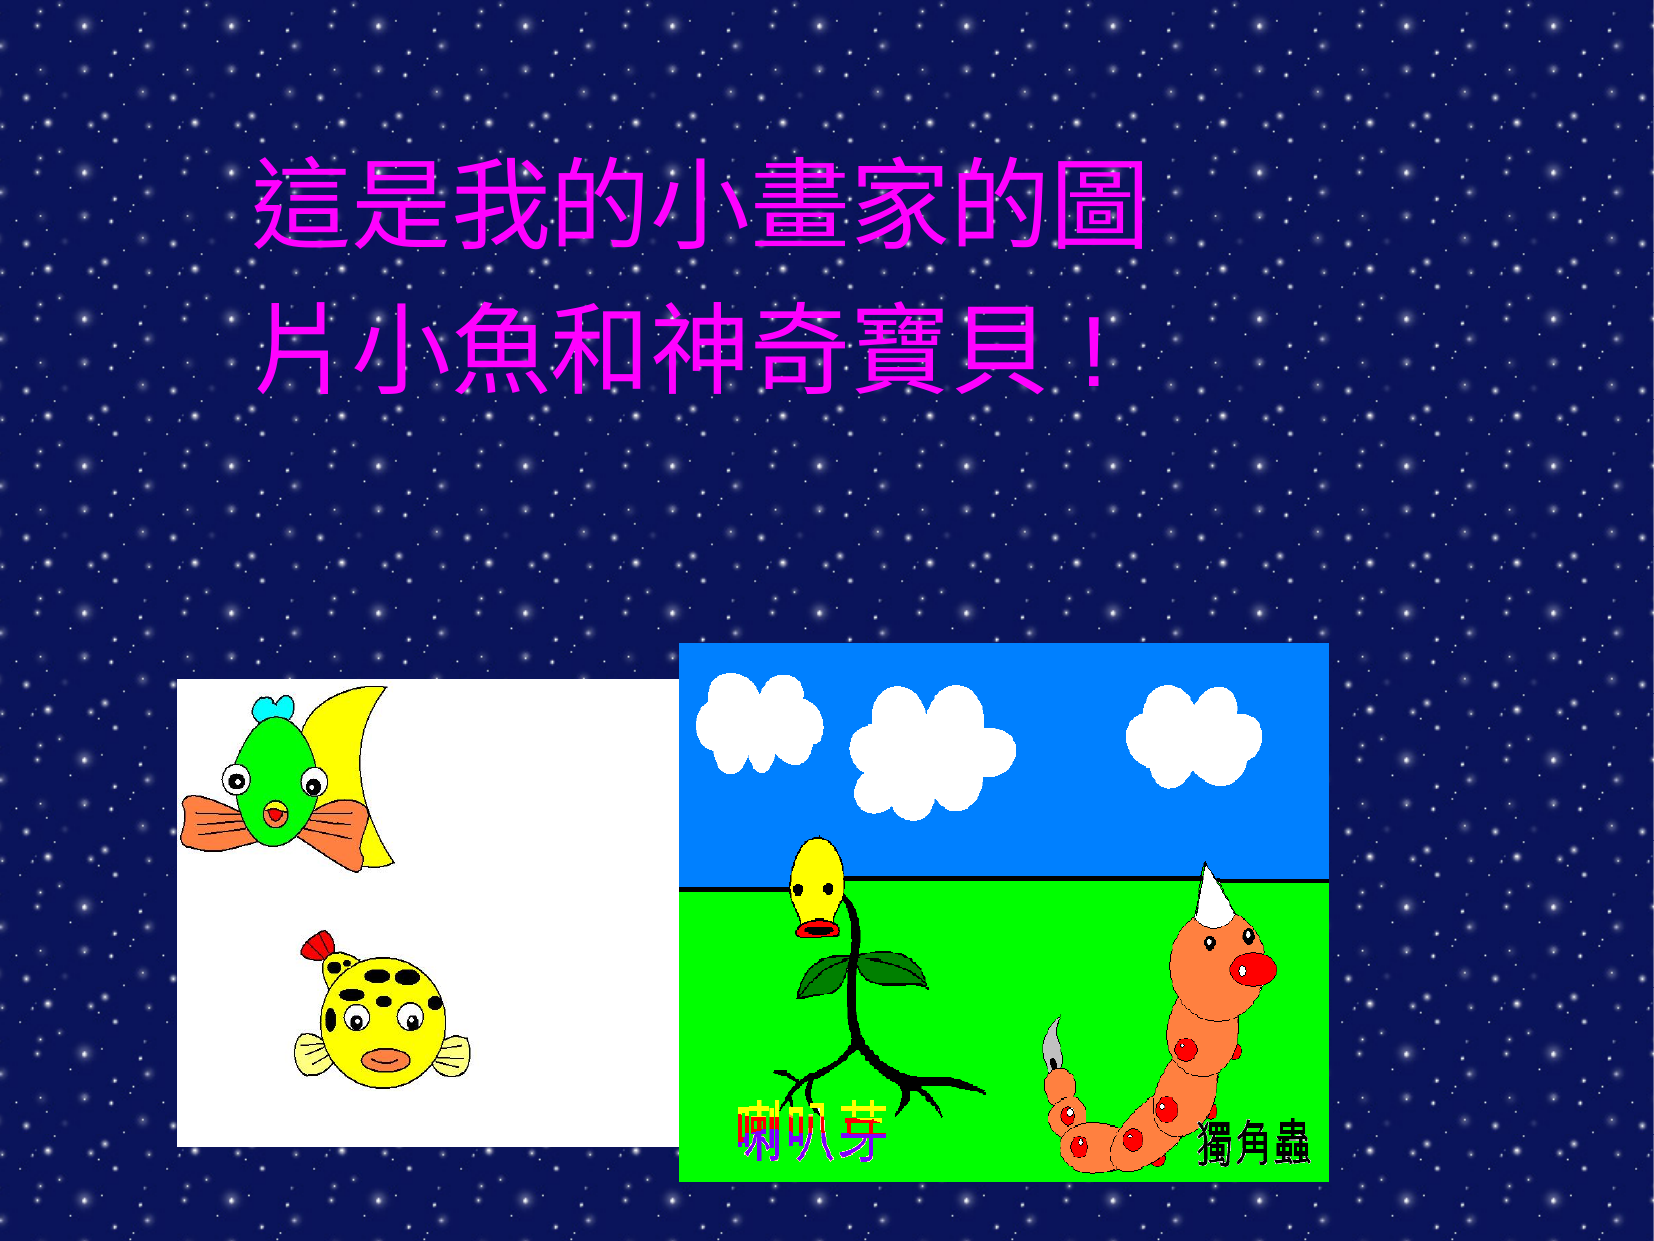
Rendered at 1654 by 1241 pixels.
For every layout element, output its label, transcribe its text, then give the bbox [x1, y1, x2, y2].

text_box 這是我的小畫家的圖片小魚和神奇寶貝! [236, 118, 1241, 374]
picture [0, 0, 1654, 1241]
